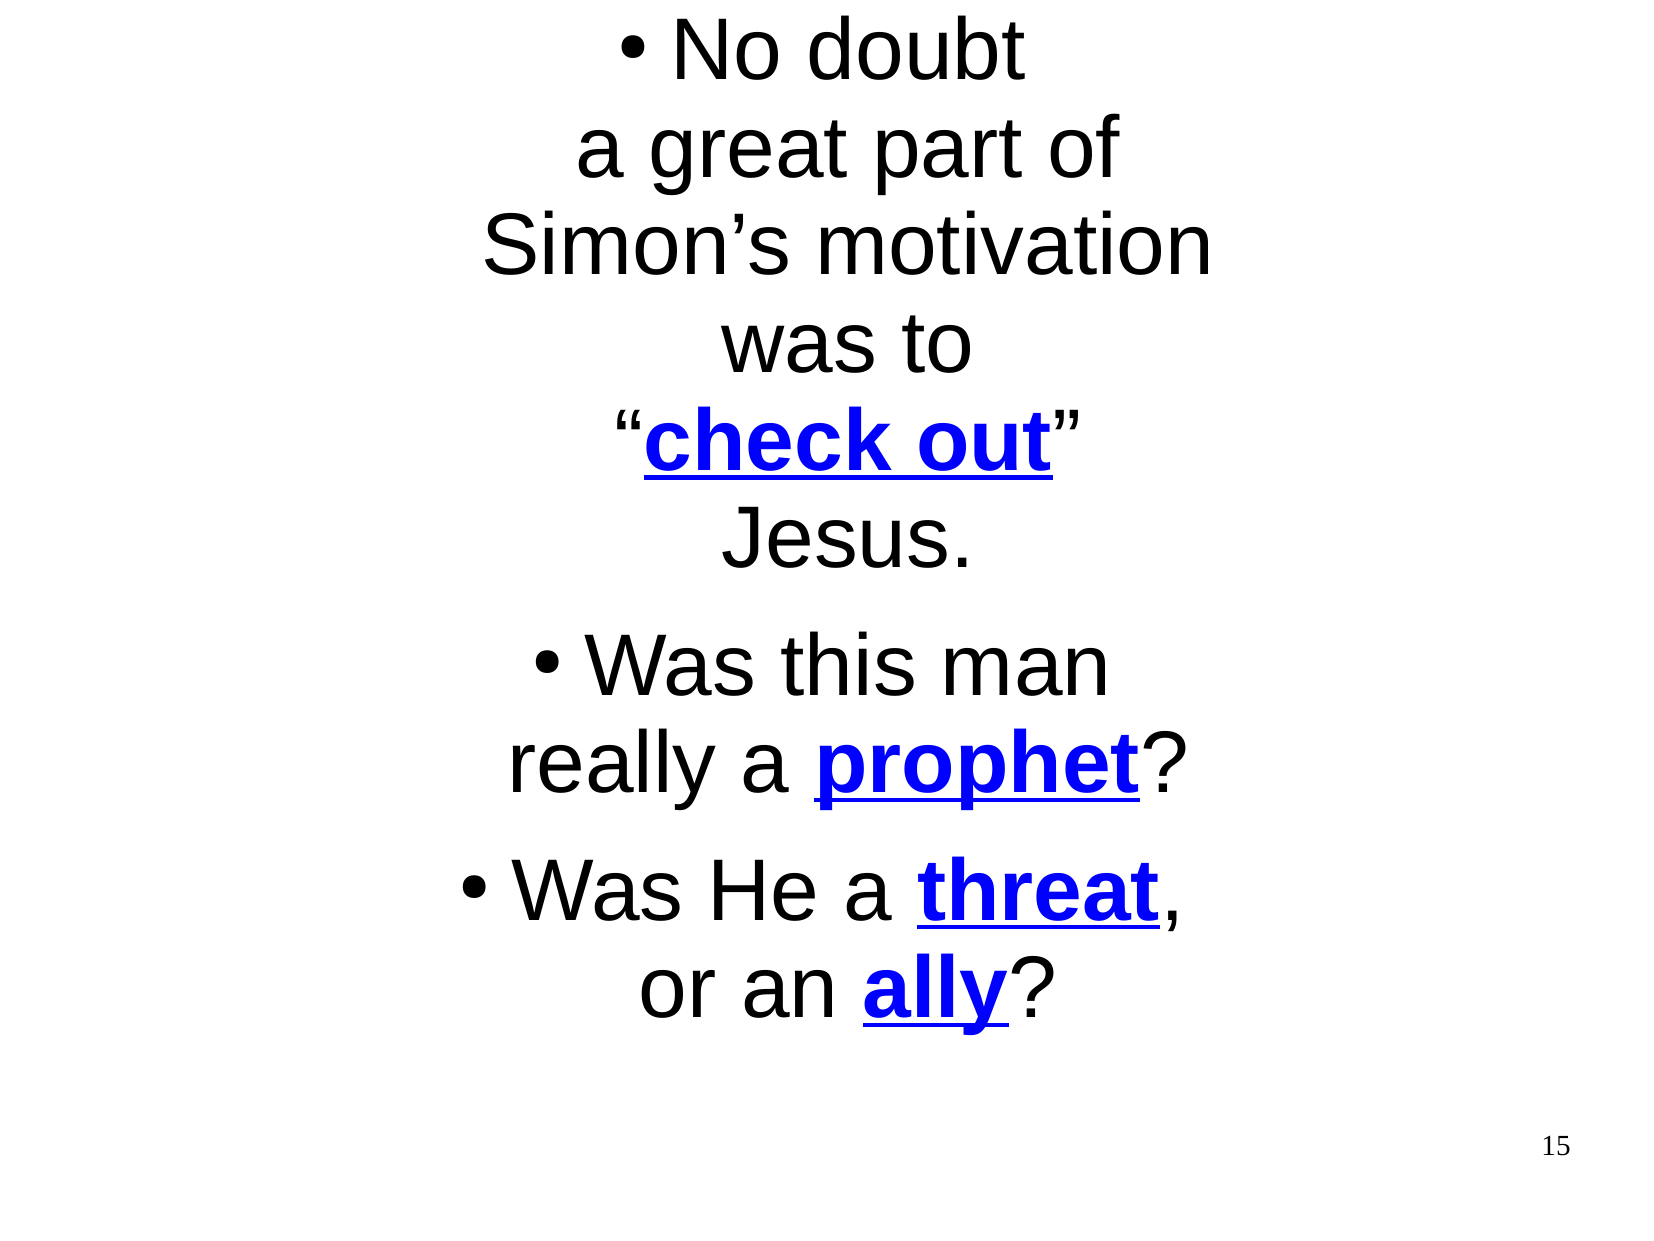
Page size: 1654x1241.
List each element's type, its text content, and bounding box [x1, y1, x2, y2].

list No doubt a great part of Simon’s motivation was to “check out” Jesus. Was this man really a prophet? Was He a threat, or an ally? [0, 0, 1651, 1238]
